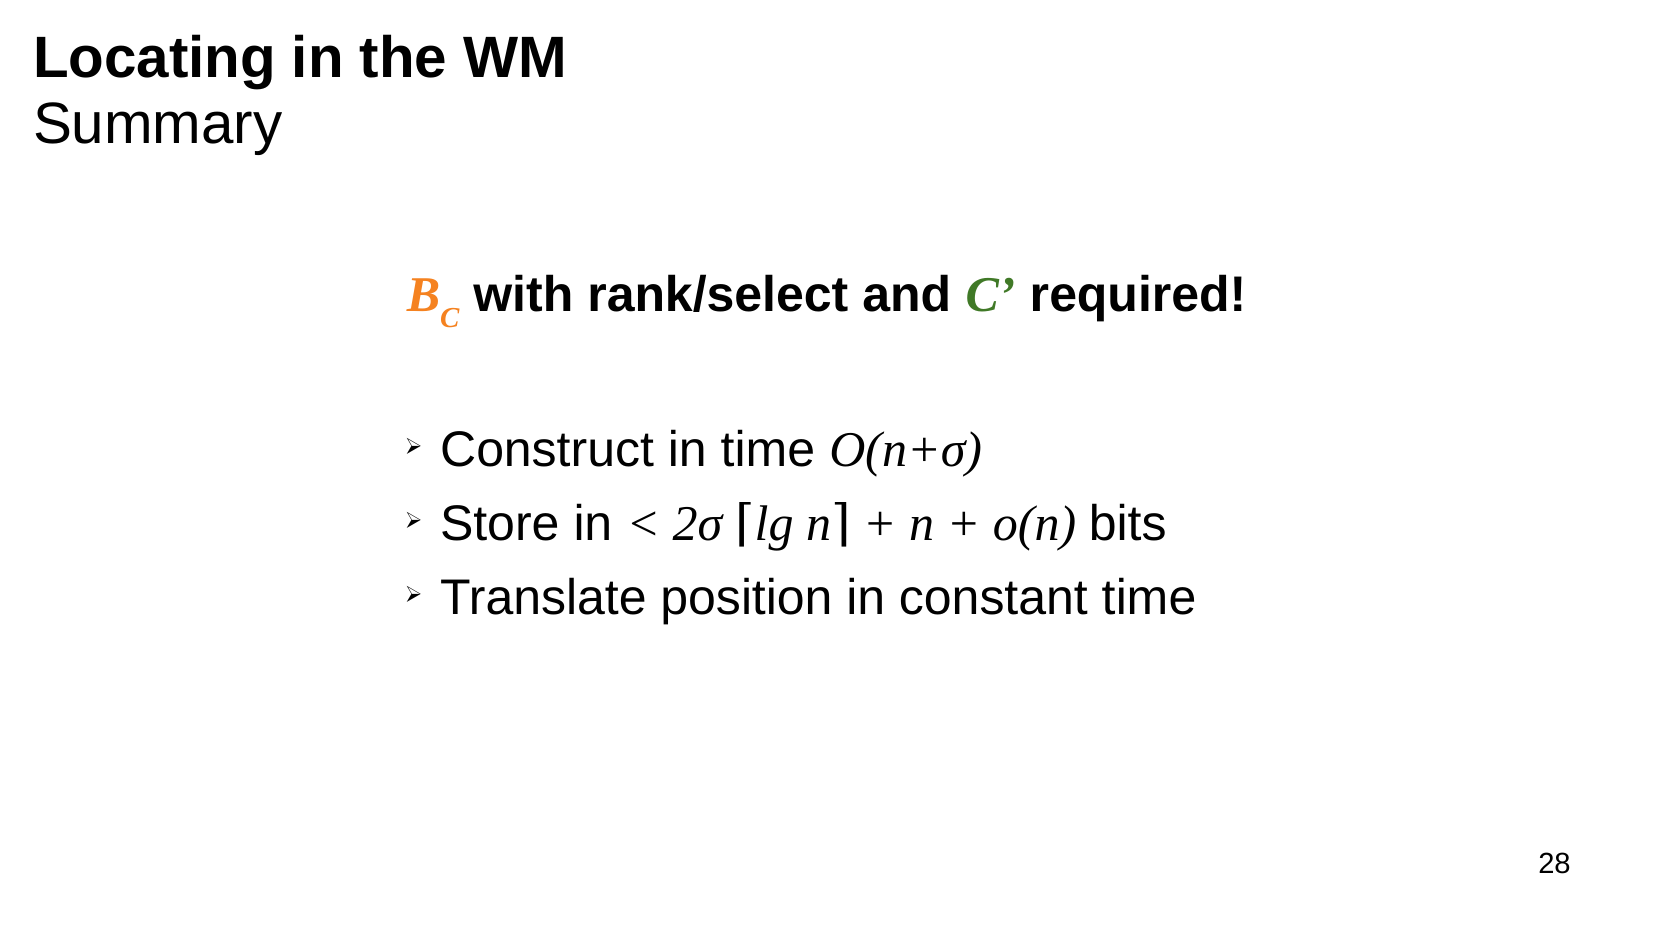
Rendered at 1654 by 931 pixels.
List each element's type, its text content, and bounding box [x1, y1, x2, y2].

text_box Construct in time O(n+σ) Store in < 2σ ⌈lg n⌉ + n + o(n) bits Translate position in constant time [390, 413, 1264, 633]
text_box Locating in the WM Summary [18, 17, 614, 163]
text_box BC with rank/select and C’ required! [392, 258, 1262, 342]
